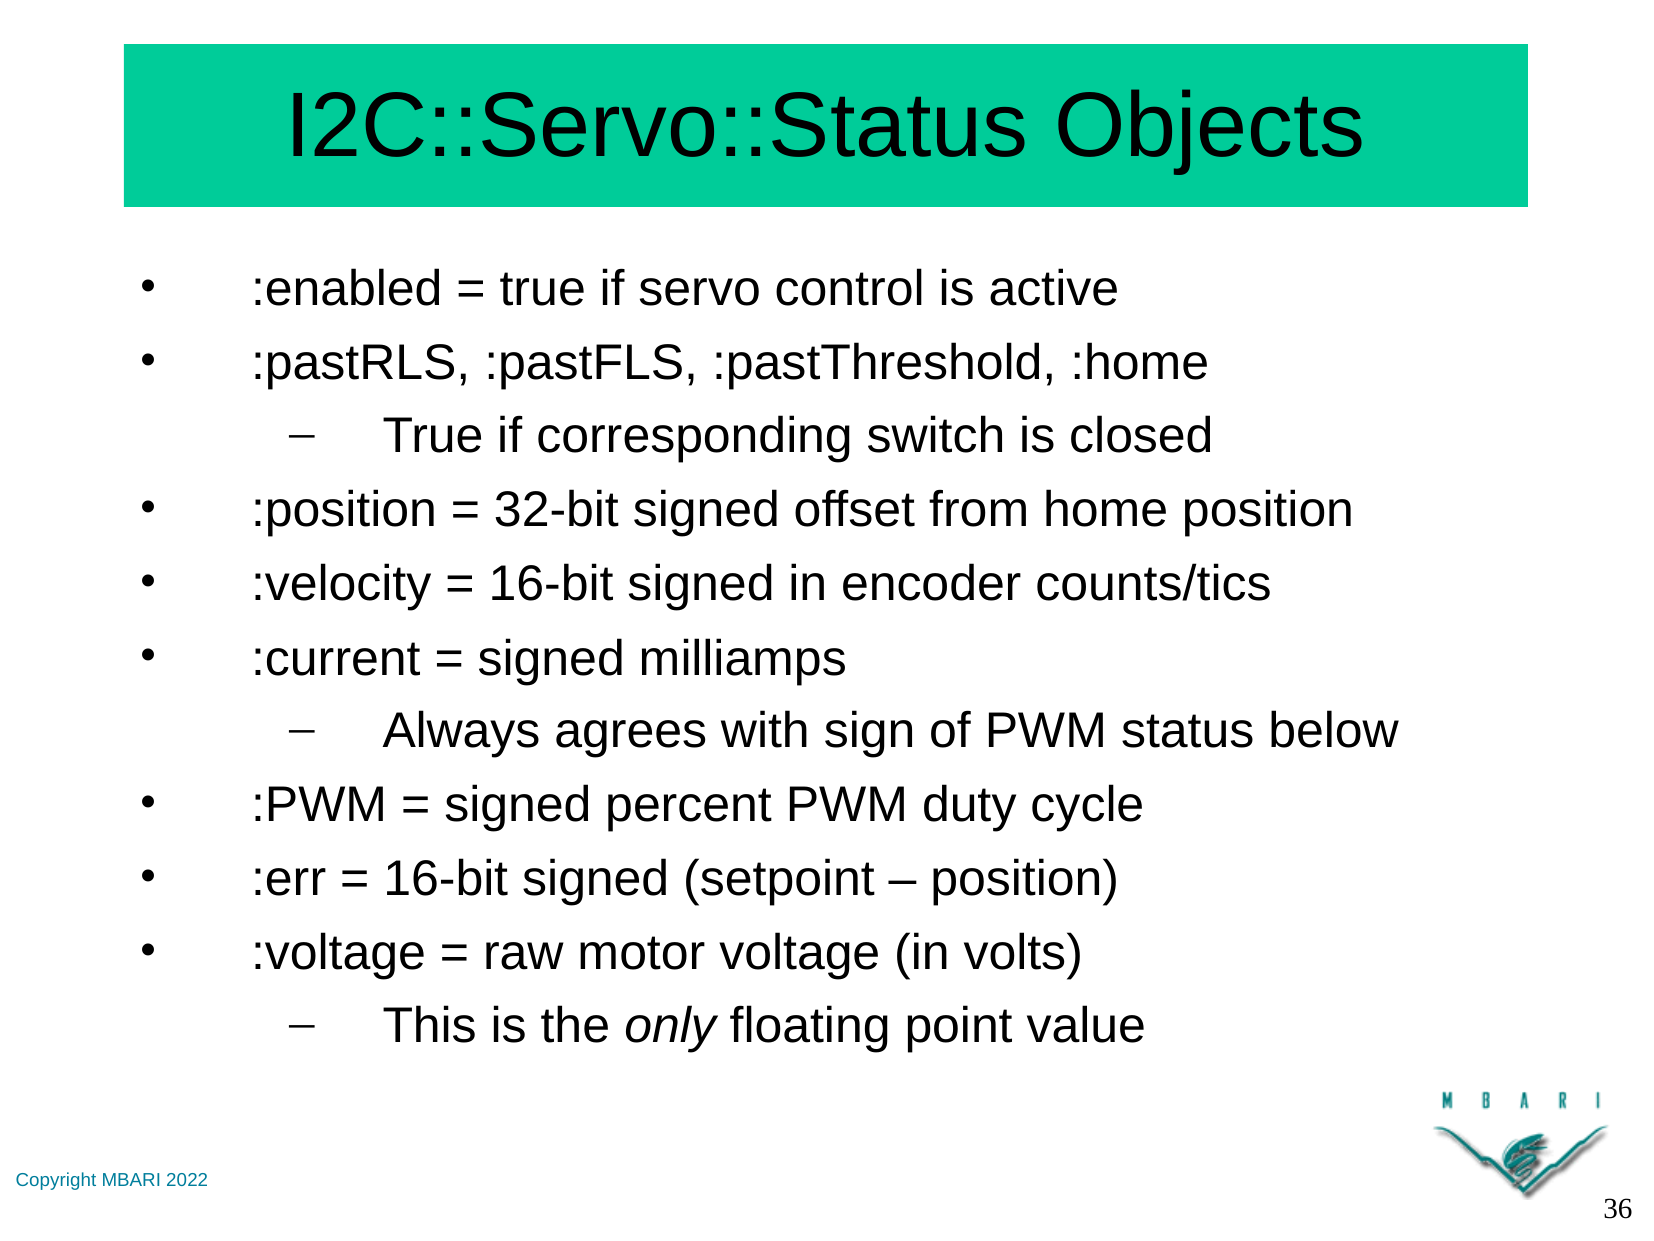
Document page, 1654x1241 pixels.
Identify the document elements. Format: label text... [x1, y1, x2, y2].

title I2C::Servo::Status Objects [123, 44, 1528, 207]
picture [1426, 1091, 1613, 1200]
list :enabled = true if servo control is active :pastRLS, :pastFLS, :pastThreshold, :home True if corresponding switch is closed :position = 32-bit signed offset from home position :velocity = 16-bit signed in encoder counts/tics :current = signed milliamps Always agrees with sign of PWM status below :PWM = signed percent PWM duty cycle :err = 16-bit signed (setpoint – position) :voltage = raw motor voltage (in volts) This is the only floating point value [123, 247, 1528, 1158]
